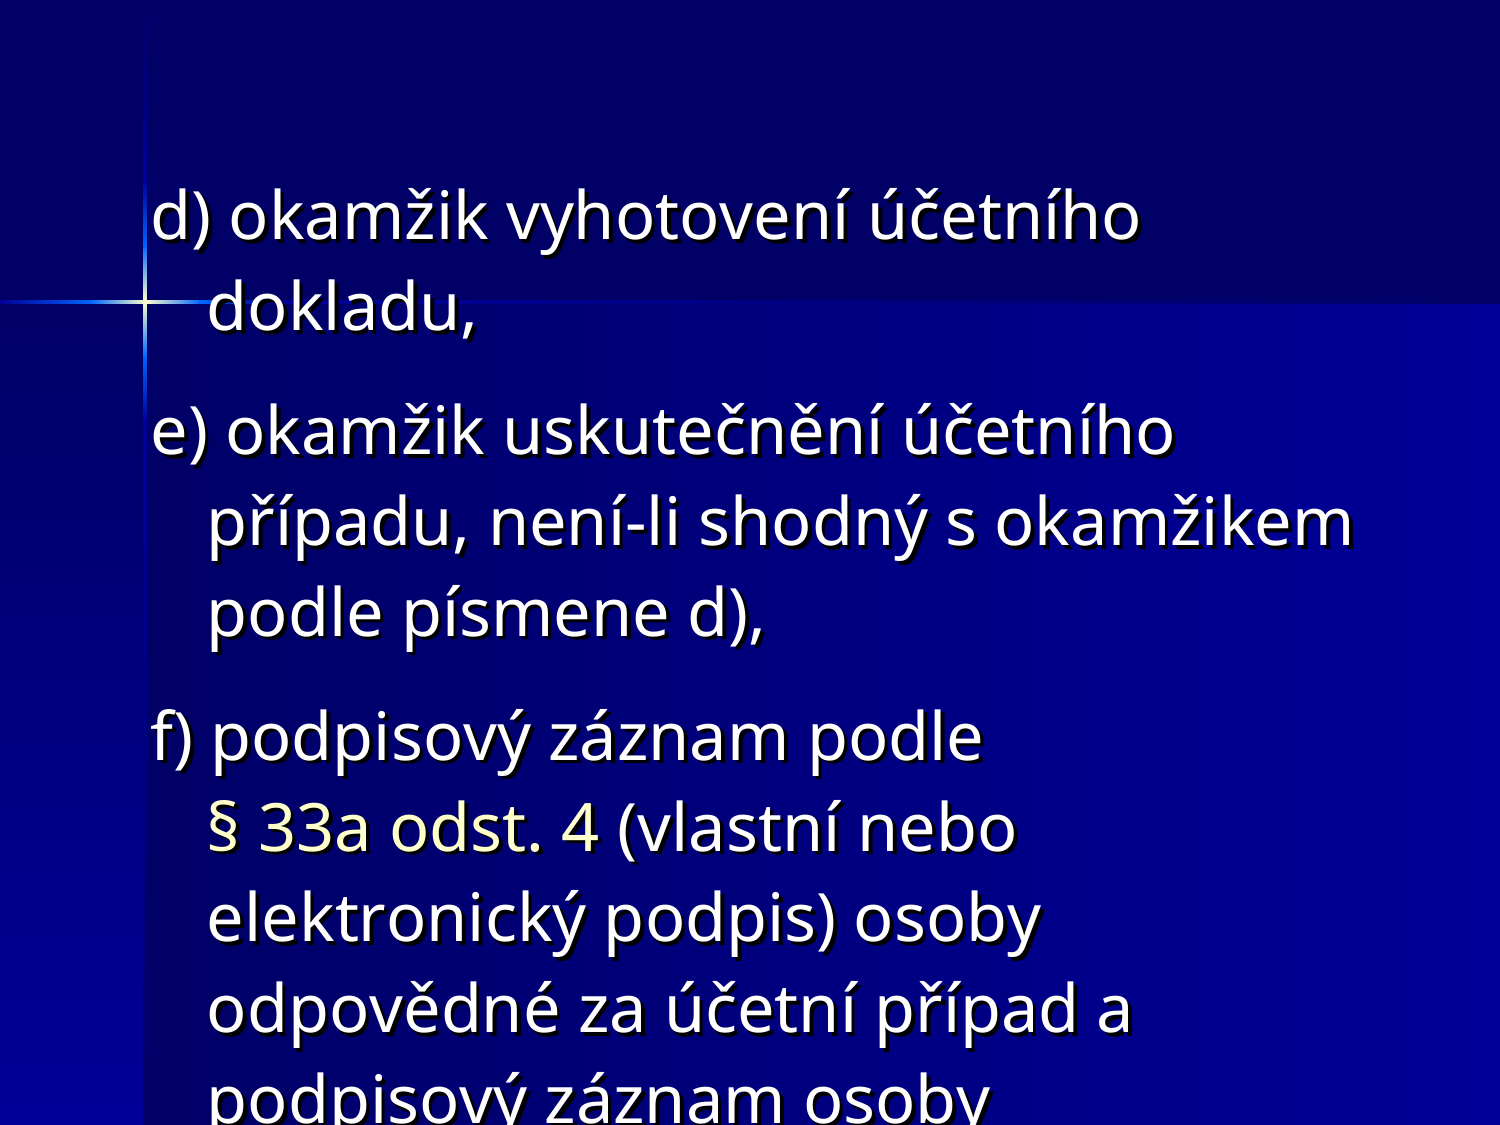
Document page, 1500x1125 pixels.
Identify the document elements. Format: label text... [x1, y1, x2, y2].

list d) okamžik vyhotovení účetního dokladu, e) okamžik uskutečnění účetního případu, není-li shodný s okamžikem podle písmene d), f) podpisový záznam podle § 33a odst. 4 (vlastní nebo elektronický podpis) osoby odpovědné za účetní případ a podpisový záznam osoby odpovědné za jeho zaúčtování. [135, 160, 1374, 1071]
